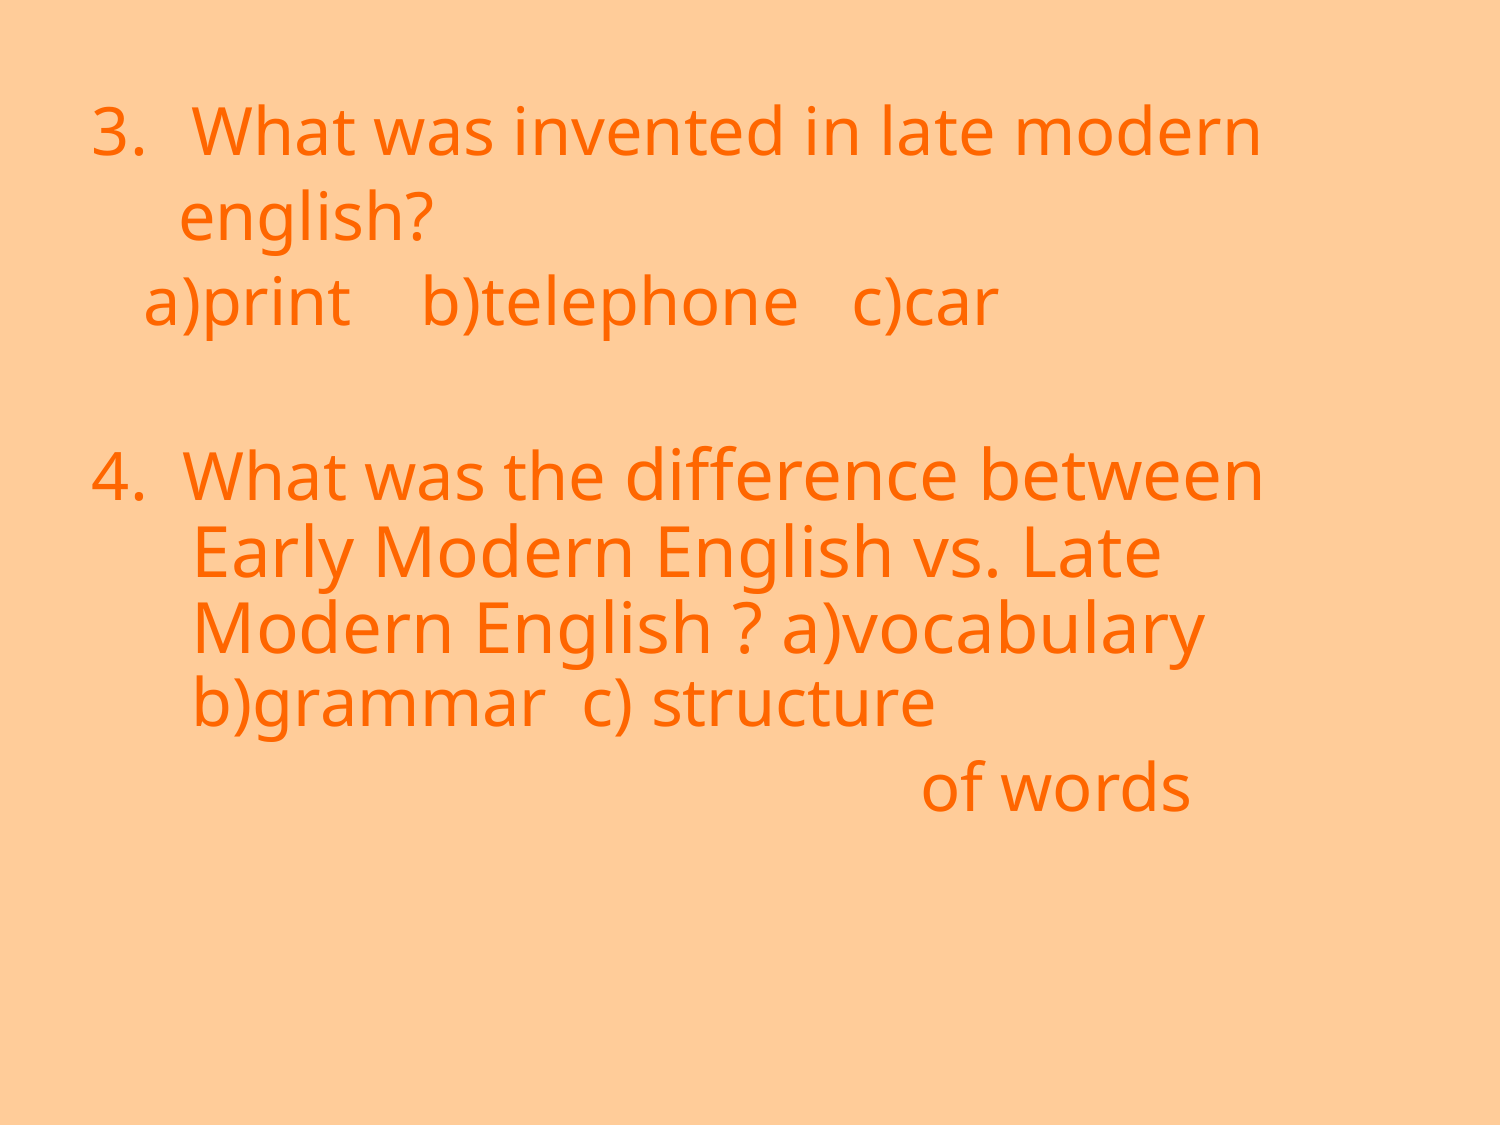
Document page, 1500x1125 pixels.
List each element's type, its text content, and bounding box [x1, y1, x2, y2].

list What was invented in late modern english? a)print b)telephone c)car 4. What was the difference between Early Modern English vs. Late Modern English ? a)vocabulary b)grammar c) structure of words [76, 90, 1427, 1010]
